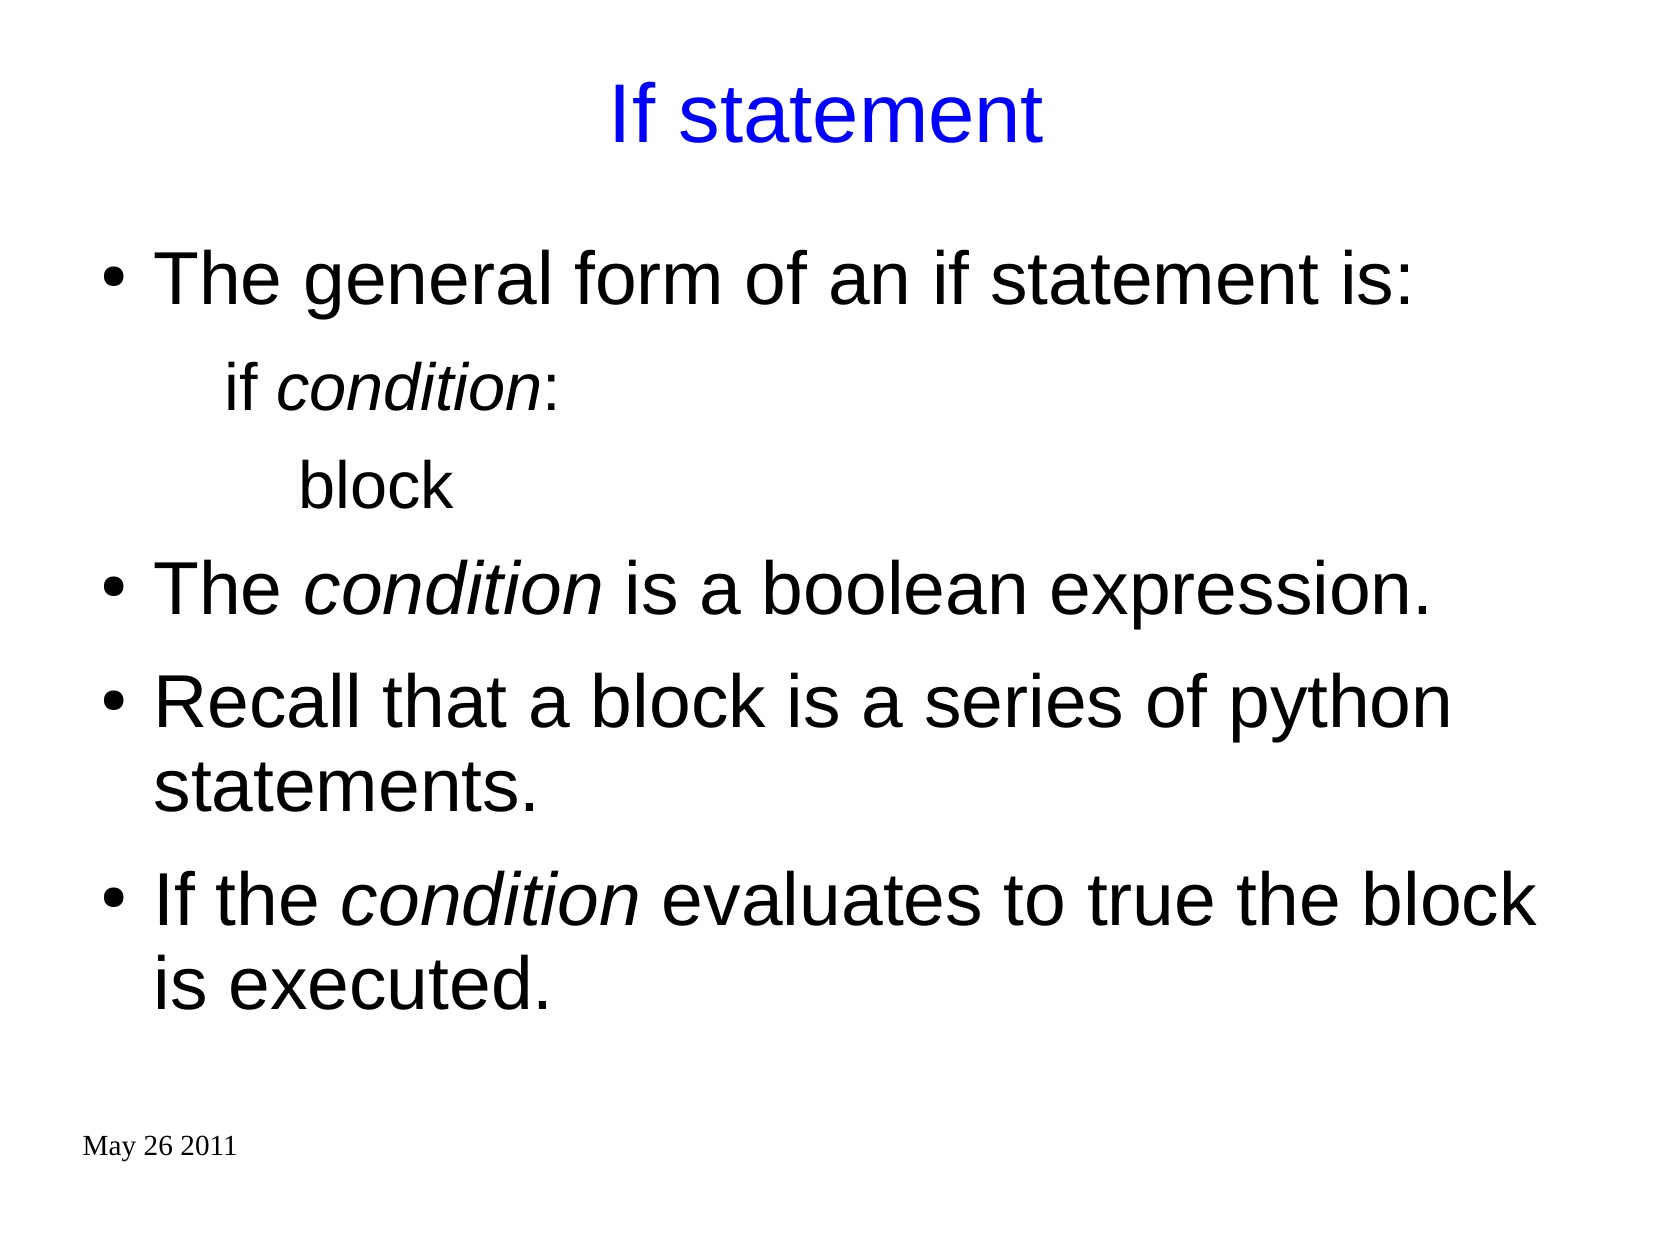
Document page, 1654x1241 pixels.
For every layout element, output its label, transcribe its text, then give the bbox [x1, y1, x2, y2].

title If statement [82, 49, 1571, 178]
list The general form of an if statement is: if condition: block The condition is a boolean expression. Recall that a block is a series of python statements. If the condition evaluates to true the block is executed. [82, 236, 1571, 1109]
